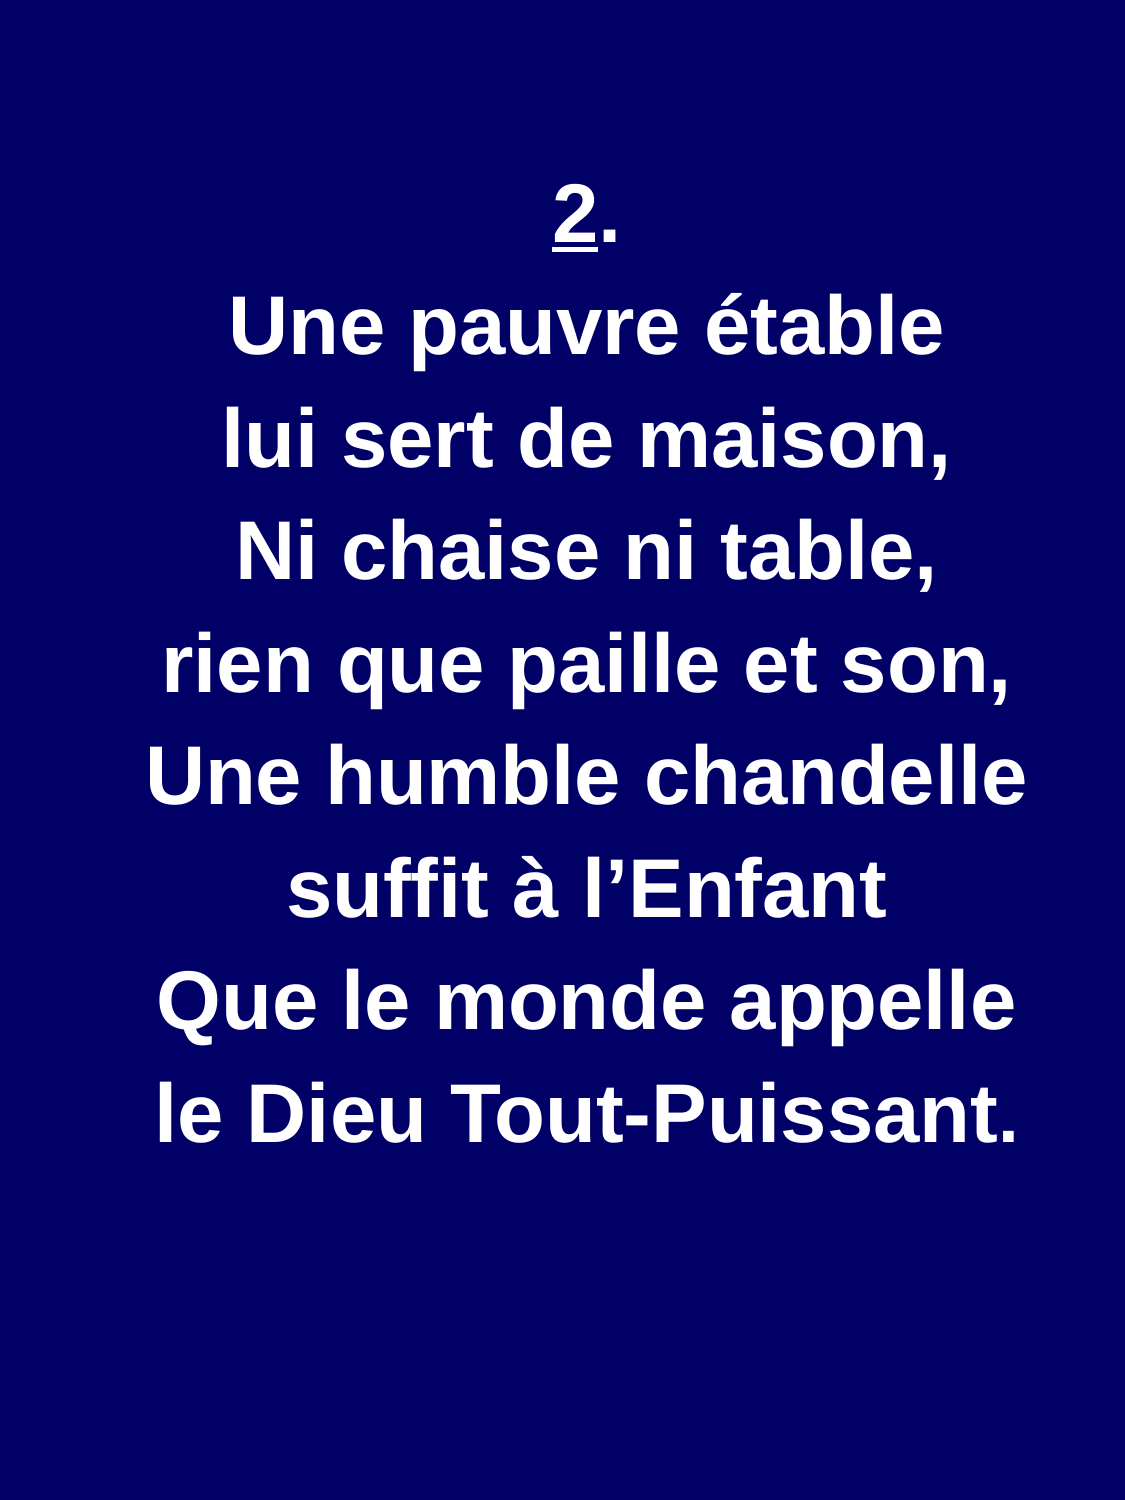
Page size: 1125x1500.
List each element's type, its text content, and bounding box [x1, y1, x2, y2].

list 2. Une pauvre étable lui sert de maison, Ni chaise ni table, rien que paille et son, Une humble chandelle suffit à l’Enfant Que le monde appelle le Dieu Tout-Puissant. [23, 59, 1094, 1483]
